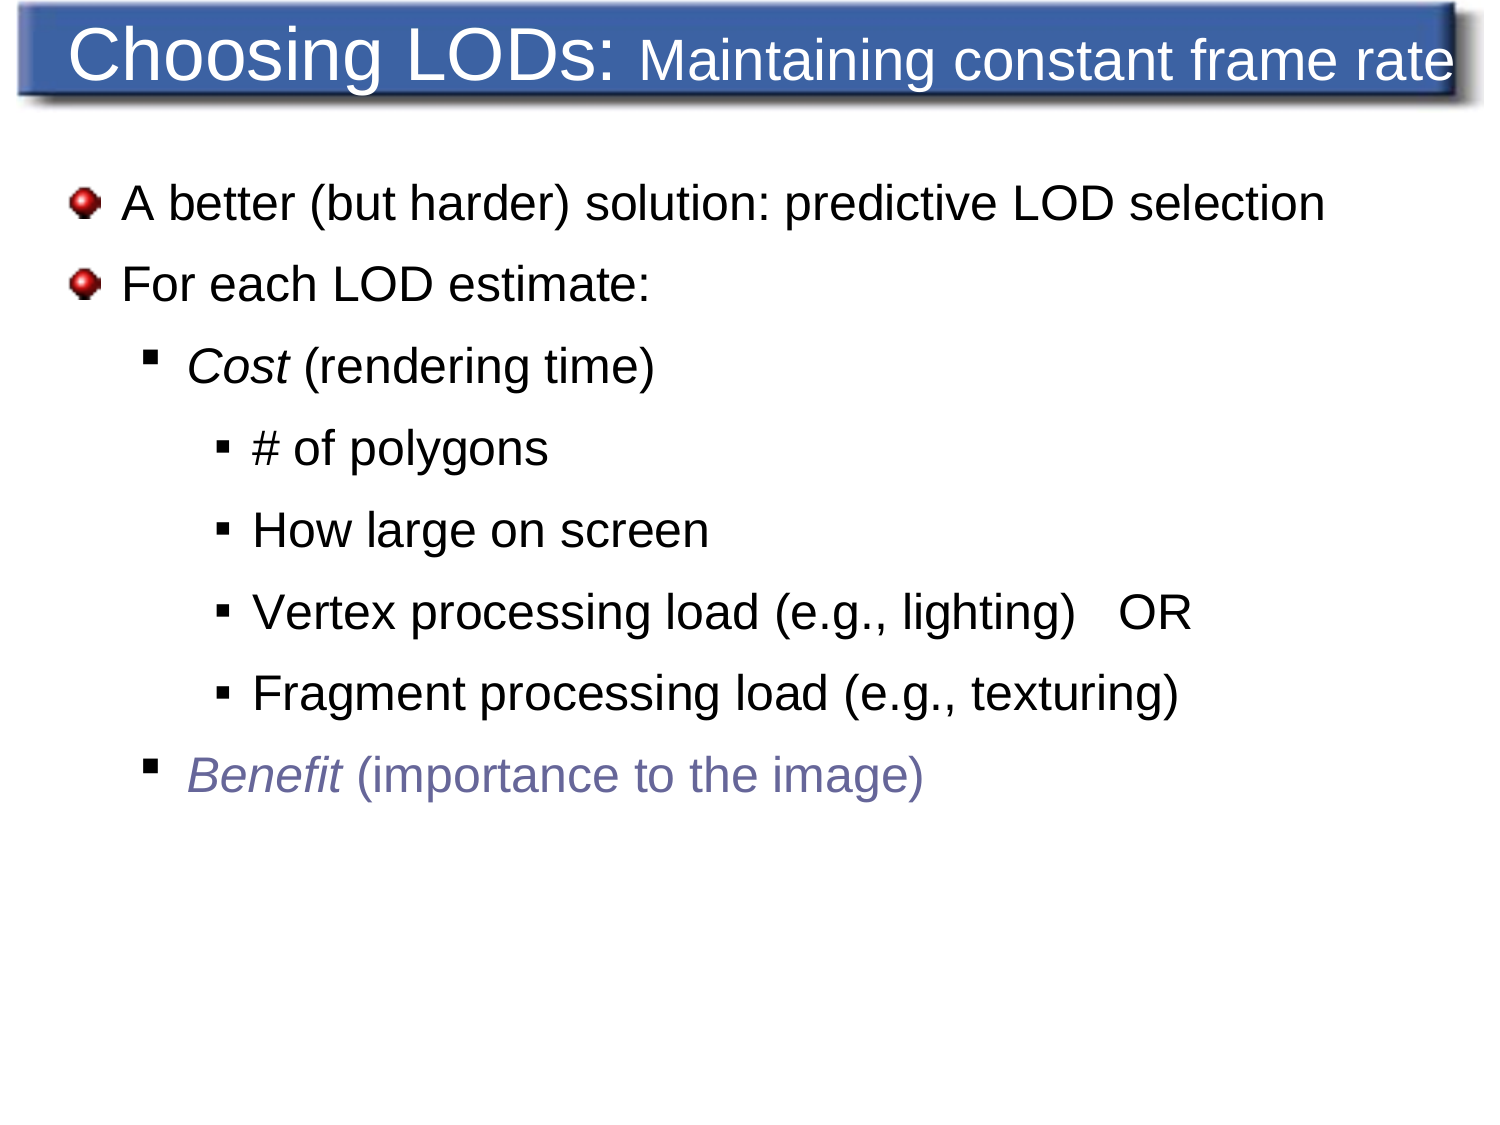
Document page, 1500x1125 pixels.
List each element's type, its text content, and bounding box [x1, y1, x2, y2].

title Choosing LODs: Maintaining constant frame rate [24, 0, 1500, 103]
list A better (but harder) solution: predictive LOD selection For each LOD estimate: Cost (rendering time) # of polygons How large on screen Vertex processing load (e.g., lighting) OR Fragment processing load (e.g., texturing) Benefit (importance to the image) [50, 162, 1463, 1088]
picture [16, 0, 1484, 113]
